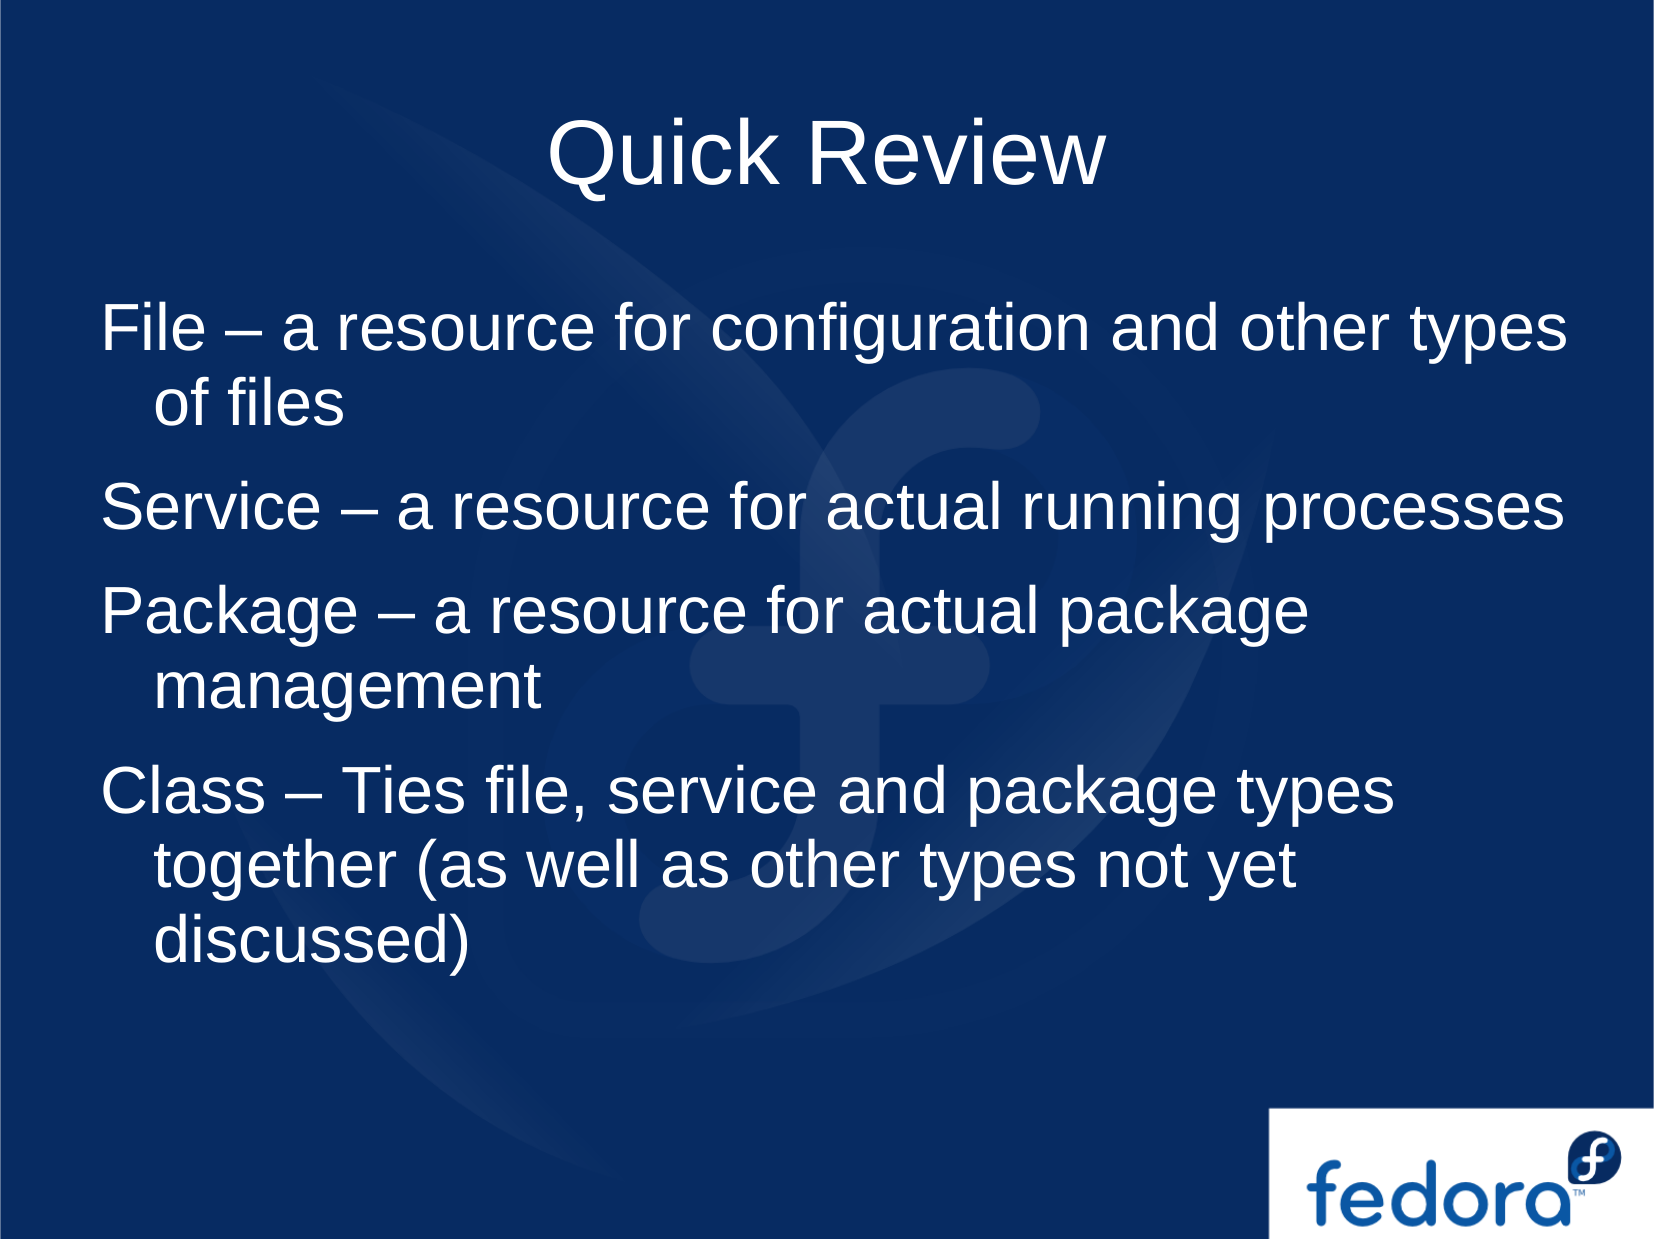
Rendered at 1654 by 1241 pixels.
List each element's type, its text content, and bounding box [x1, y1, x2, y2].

list File – a resource for configuration and other types of files Service – a resource for actual running processes Package – a resource for actual package management Class – Ties file, service and package types together (as well as other types not yet discussed) [82, 290, 1571, 1094]
title Quick Review [82, 56, 1571, 250]
picture [0, 0, 1654, 1239]
